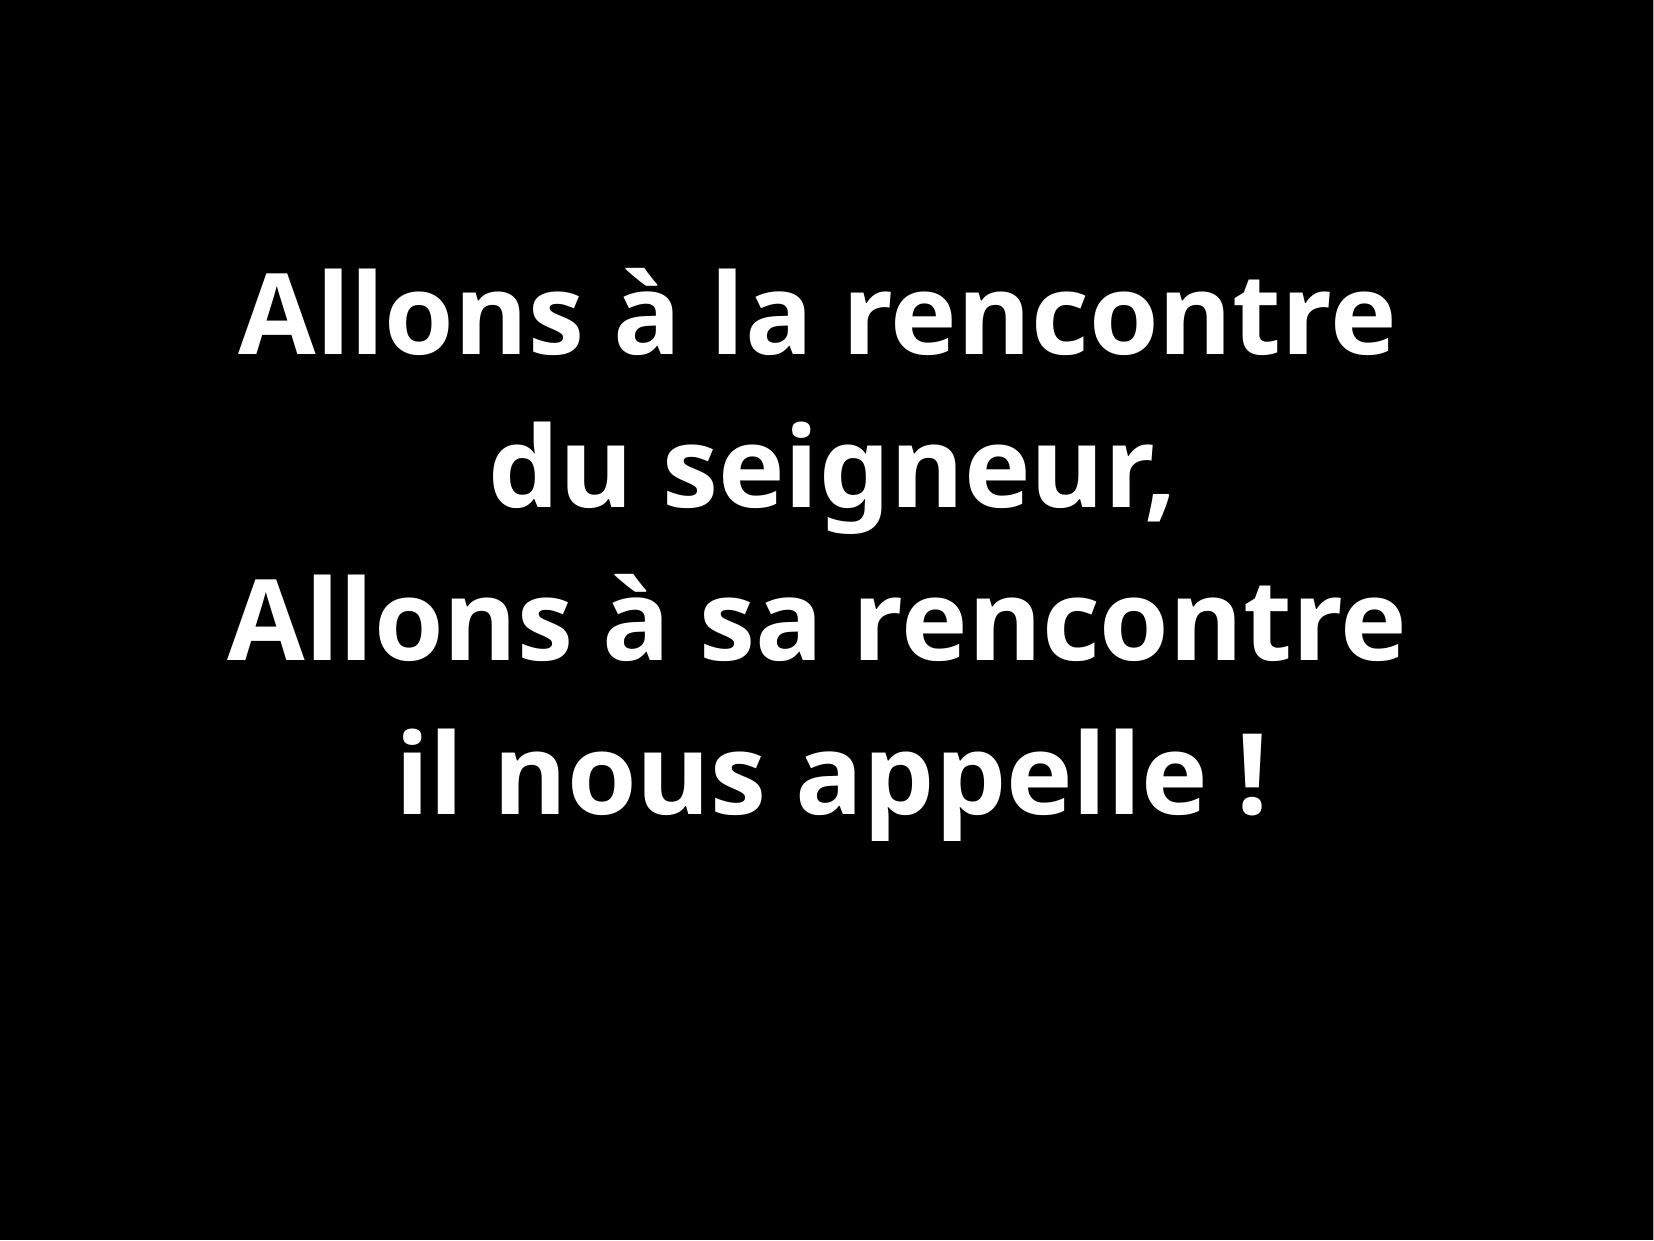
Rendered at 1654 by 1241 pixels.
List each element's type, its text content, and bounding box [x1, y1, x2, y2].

subtitle Allons à la rencontre du seigneur, Allons à sa rencontre il nous appelle ! [47, 0, 1619, 1241]
